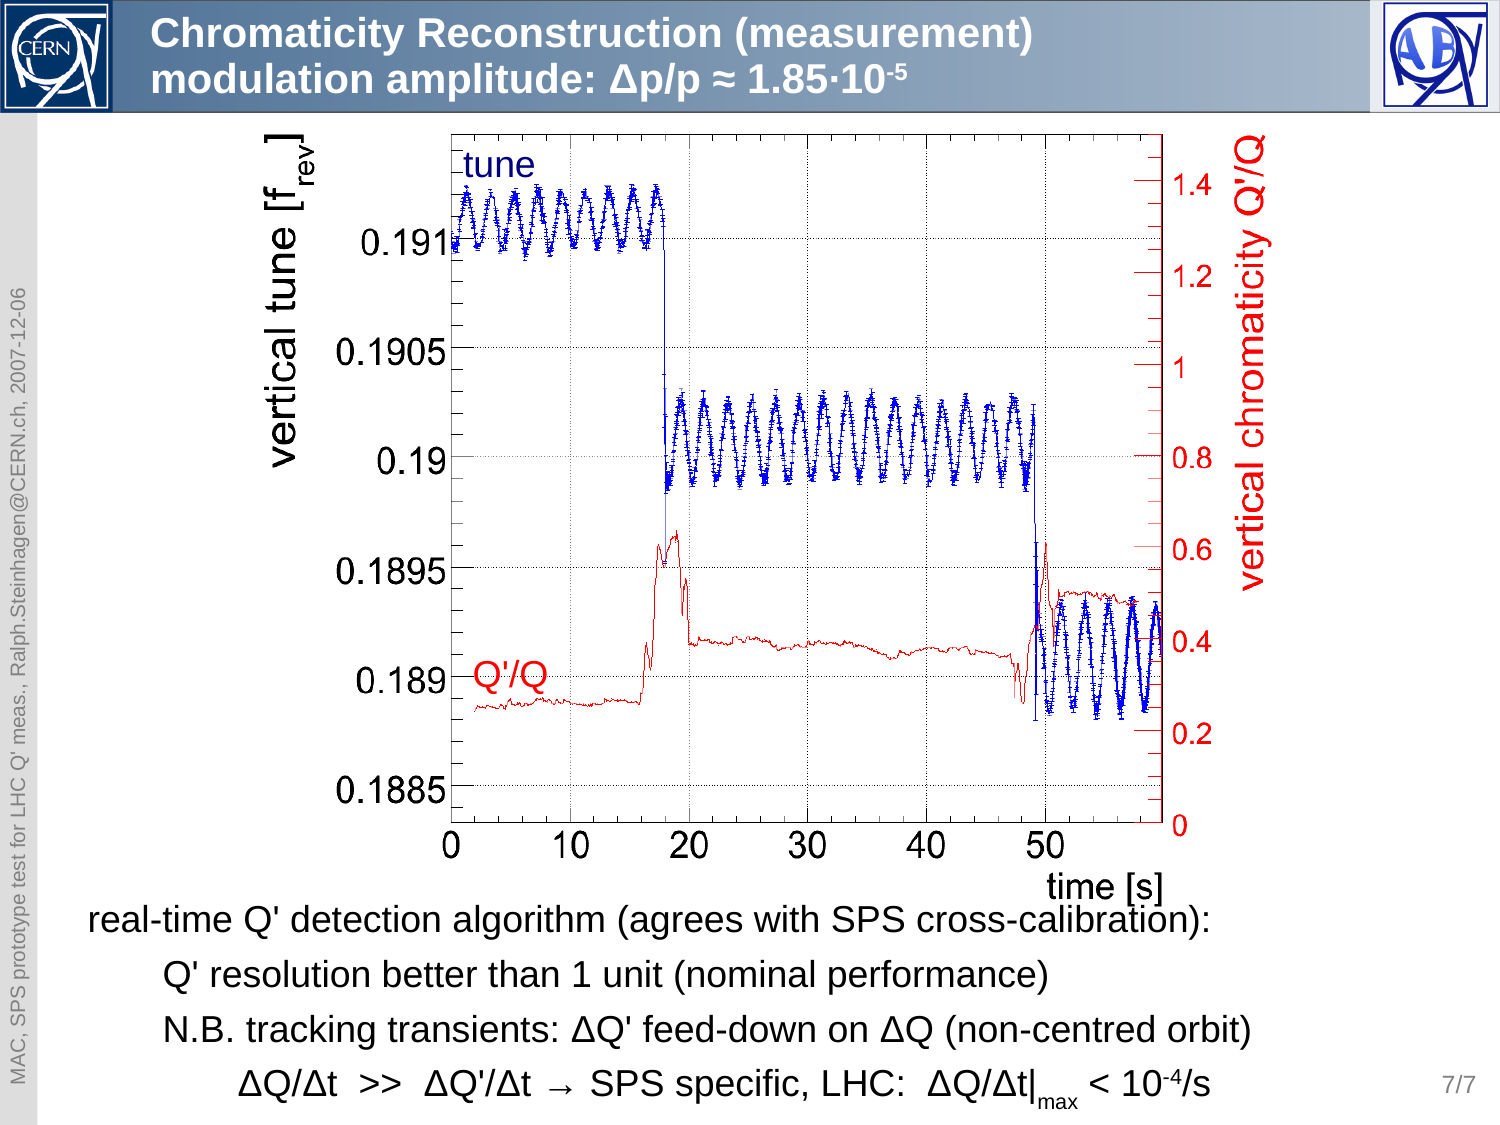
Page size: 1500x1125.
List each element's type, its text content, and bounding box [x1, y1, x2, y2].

list real-time Q' detection algorithm (agrees with SPS cross-calibration): Q' resolution better than 1 unit (nominal performance) N.B. tracking transients: ΔQ' feed-down on ΔQ (non-centred orbit) ΔQ/Δt >> ΔQ'/Δt → SPS specific, LHC: ΔQ/Δt|max < 10-4/s [87, 897, 1438, 1114]
title Chromaticity Reconstruction (measurement) modulation amplitude: Δp/p ≈ 1.85∙10-5 [150, 0, 1201, 113]
picture [1382, 1, 1489, 108]
picture [0, 0, 113, 113]
picture [238, 118, 1300, 897]
text_box tune [448, 136, 571, 193]
text_box Q'/Q [458, 645, 571, 703]
